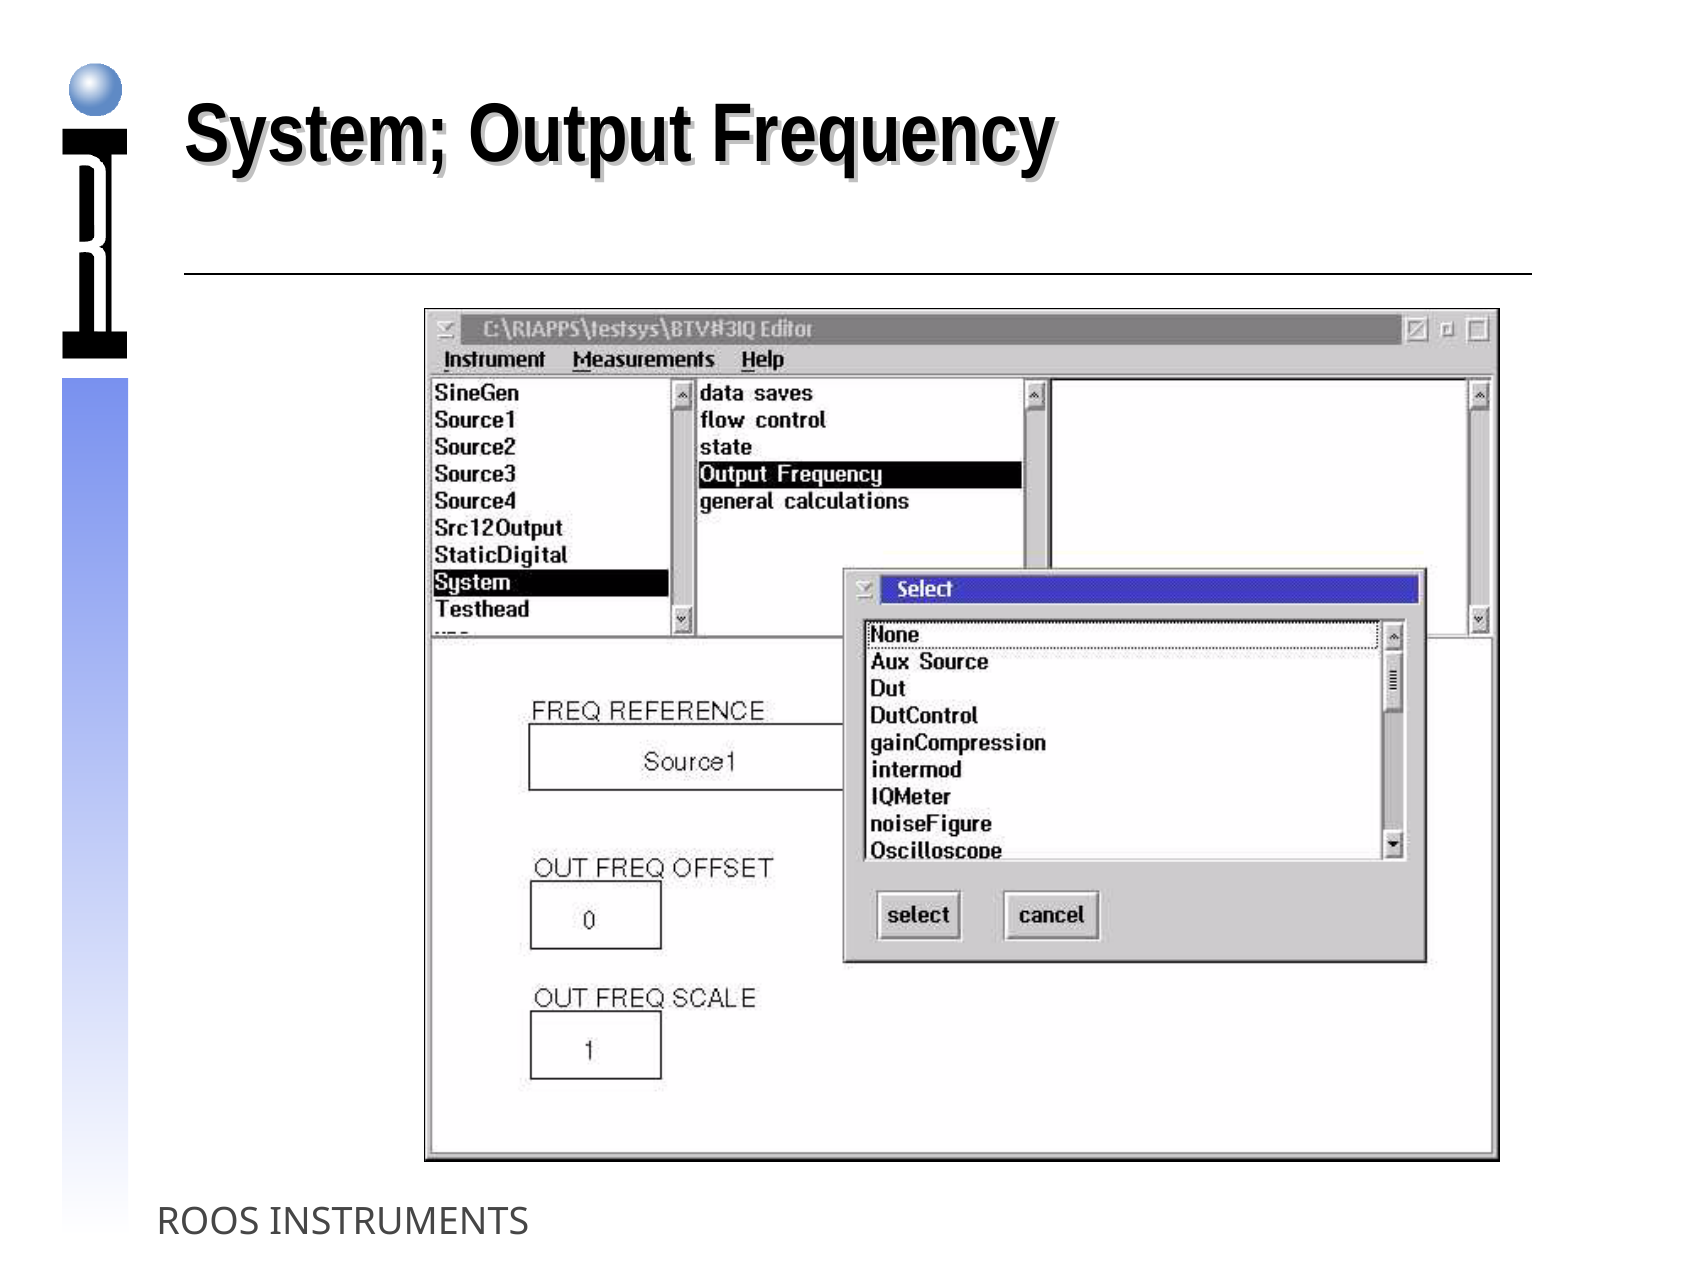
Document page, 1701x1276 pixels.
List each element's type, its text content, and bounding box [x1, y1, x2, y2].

text_box System; Output Frequency [184, 92, 1539, 268]
picture [424, 308, 1500, 1162]
